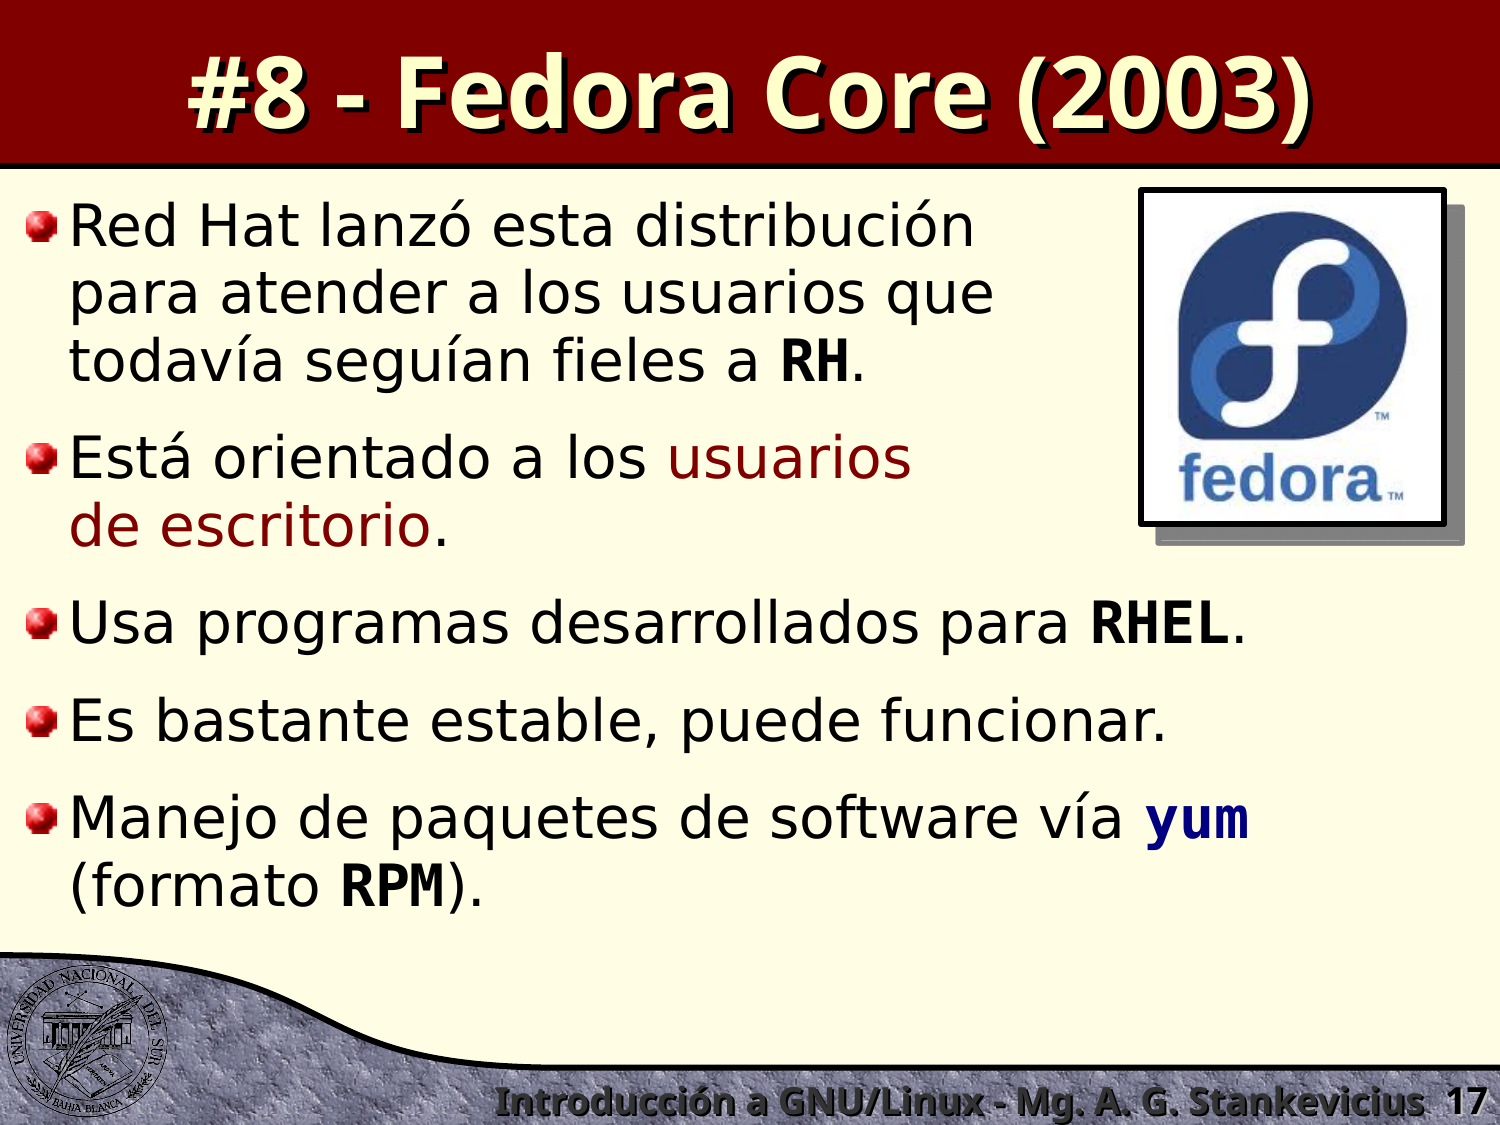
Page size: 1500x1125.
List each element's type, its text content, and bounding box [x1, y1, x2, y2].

picture [1143, 193, 1441, 522]
list Red Hat lanzó esta distribución para atender a los usuarios que todavía seguían fieles a RH. Está orientado a los usuarios de escritorio. Usa programas desarrollados para RHEL. Es bastante estable, puede funcionar. Manejo de paquetes de software vía yum (formato RPM). [11, 192, 1486, 935]
title #8 - Fedora Core (2003) [15, 12, 1485, 153]
picture [1059, 1100, 1065, 1110]
picture [0, 956, 1500, 1125]
